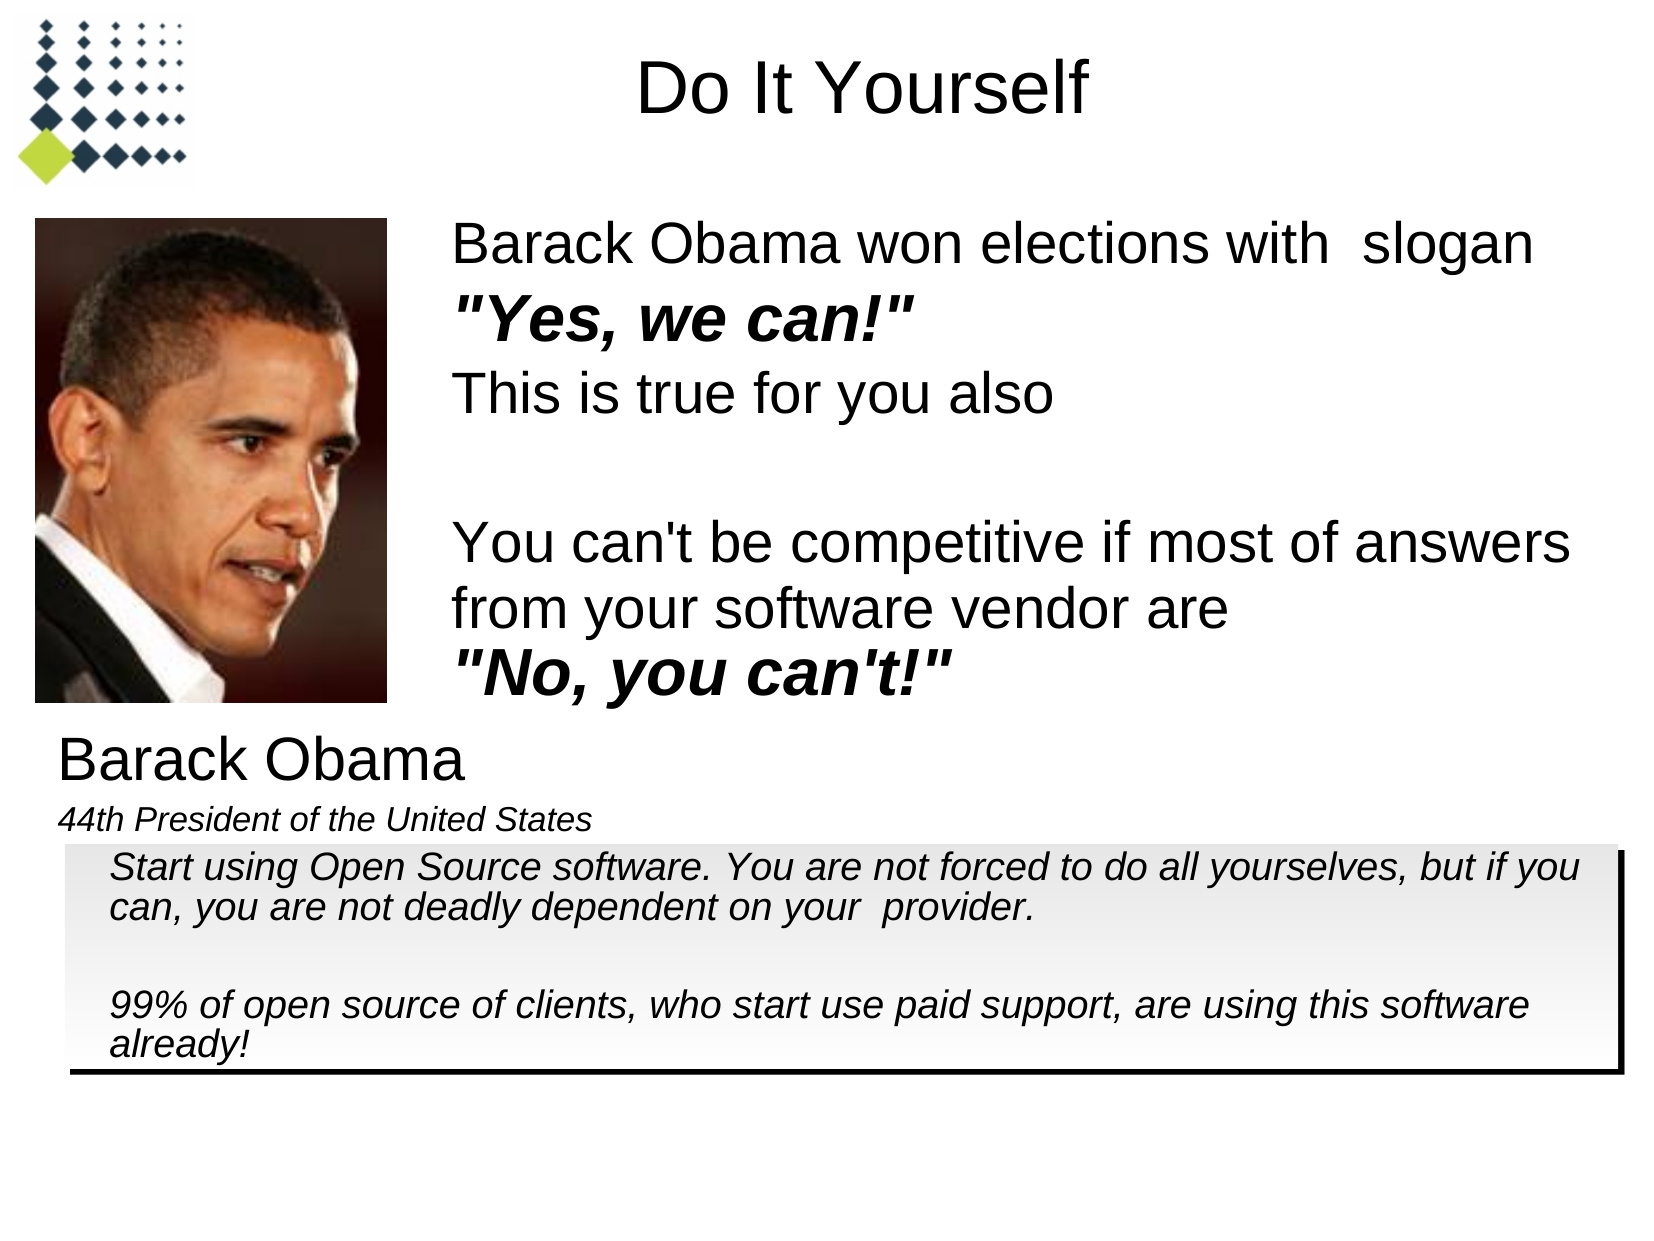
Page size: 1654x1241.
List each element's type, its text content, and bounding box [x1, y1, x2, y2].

list Barack Obama 44th President of the United States [5, 726, 597, 851]
picture [12, 12, 196, 189]
text_box Start using Open Source software. You are not forced to do all yourselves, but if you can, you are not deadly dependent on your provider. 99% of open source of clients, who start use paid support, are using this software already! [64, 844, 1619, 1069]
picture [35, 218, 387, 703]
list Barack Obama won elections with slogan "Yes, we can!" This is true for you also You can't be competitive if most of answers from your software vendor are "No, you can't!" [395, 212, 1642, 916]
title Do It Yourself [153, 48, 1571, 133]
